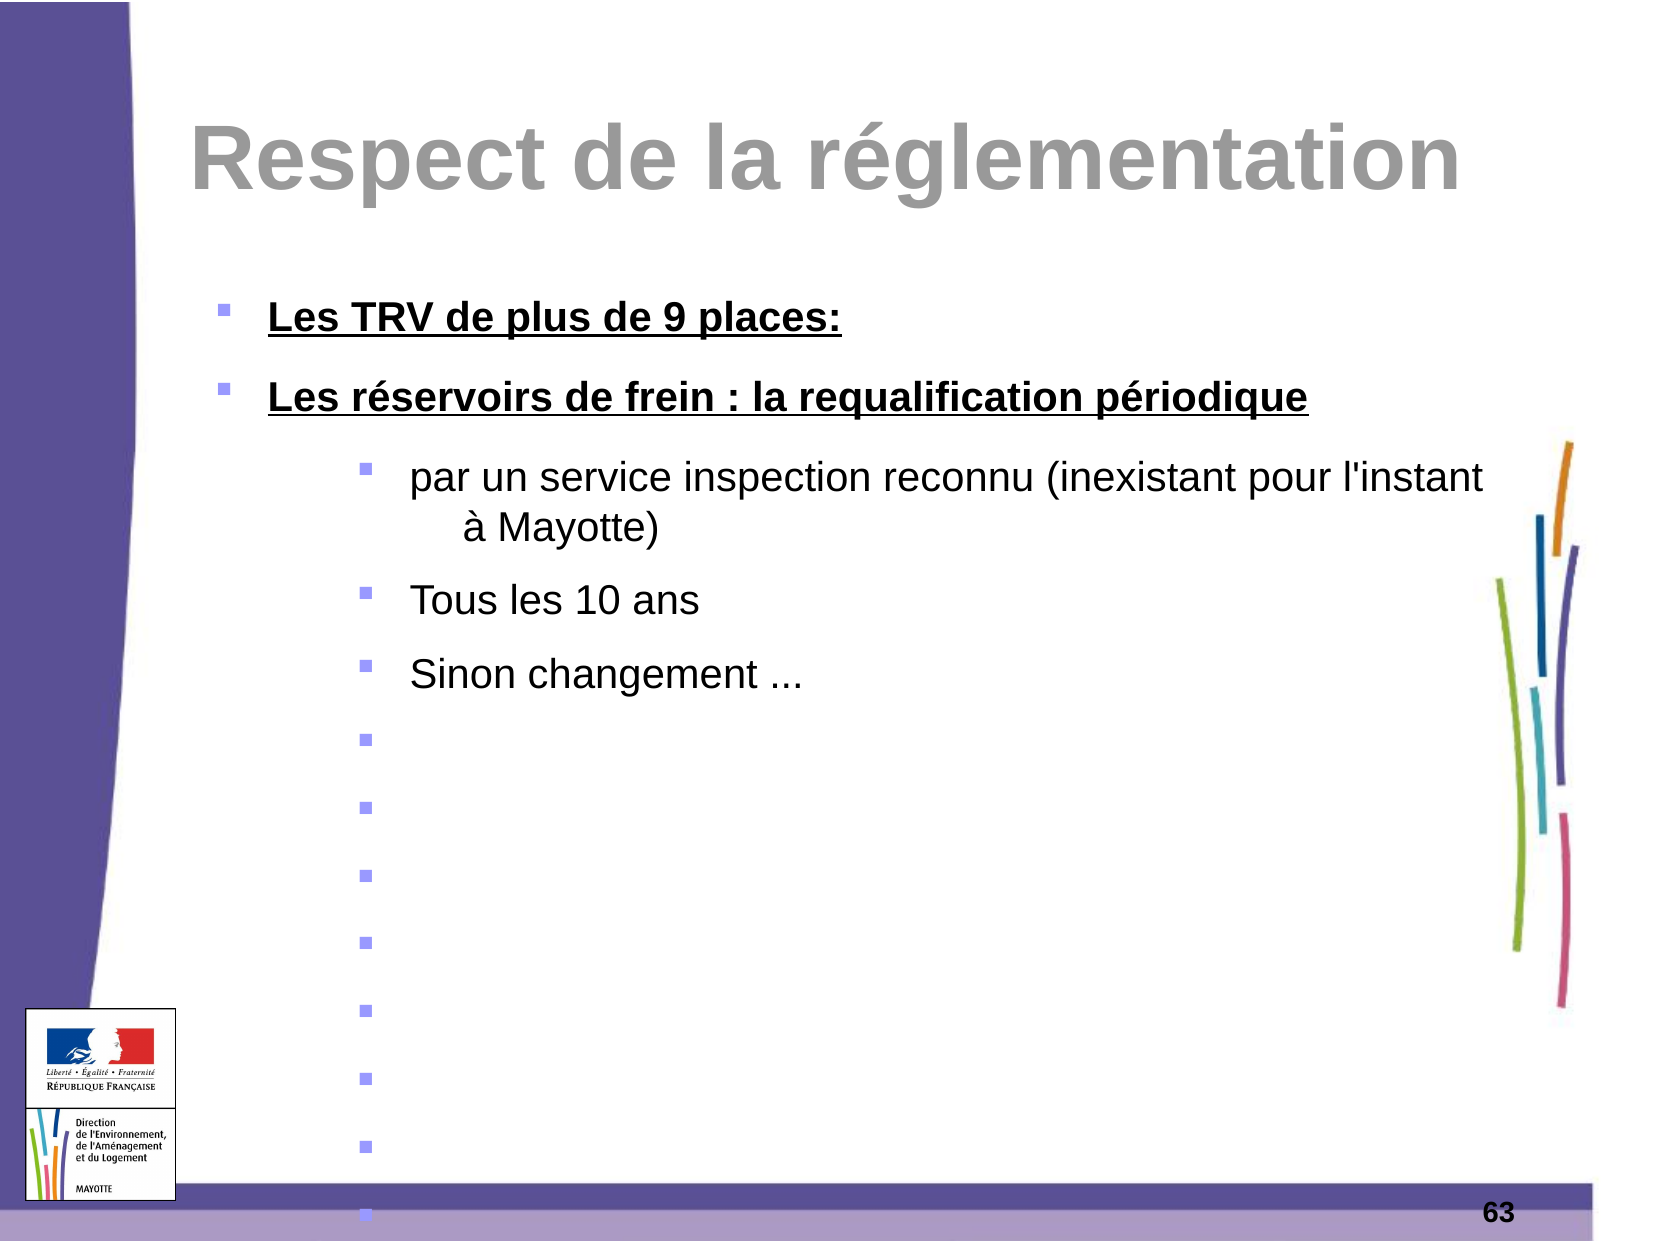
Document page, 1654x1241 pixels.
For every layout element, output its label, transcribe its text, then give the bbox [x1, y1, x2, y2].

list Les TRV de plus de 9 places: Les réservoirs de frein : la requalification périodique par un service inspection reconnu (inexistant pour l'instant à Mayotte) Tous les 10 ans Sinon changement ... [179, 290, 1509, 1241]
title Respect de la réglementation [82, 49, 1571, 257]
text_box [1509, 1193, 1636, 1241]
